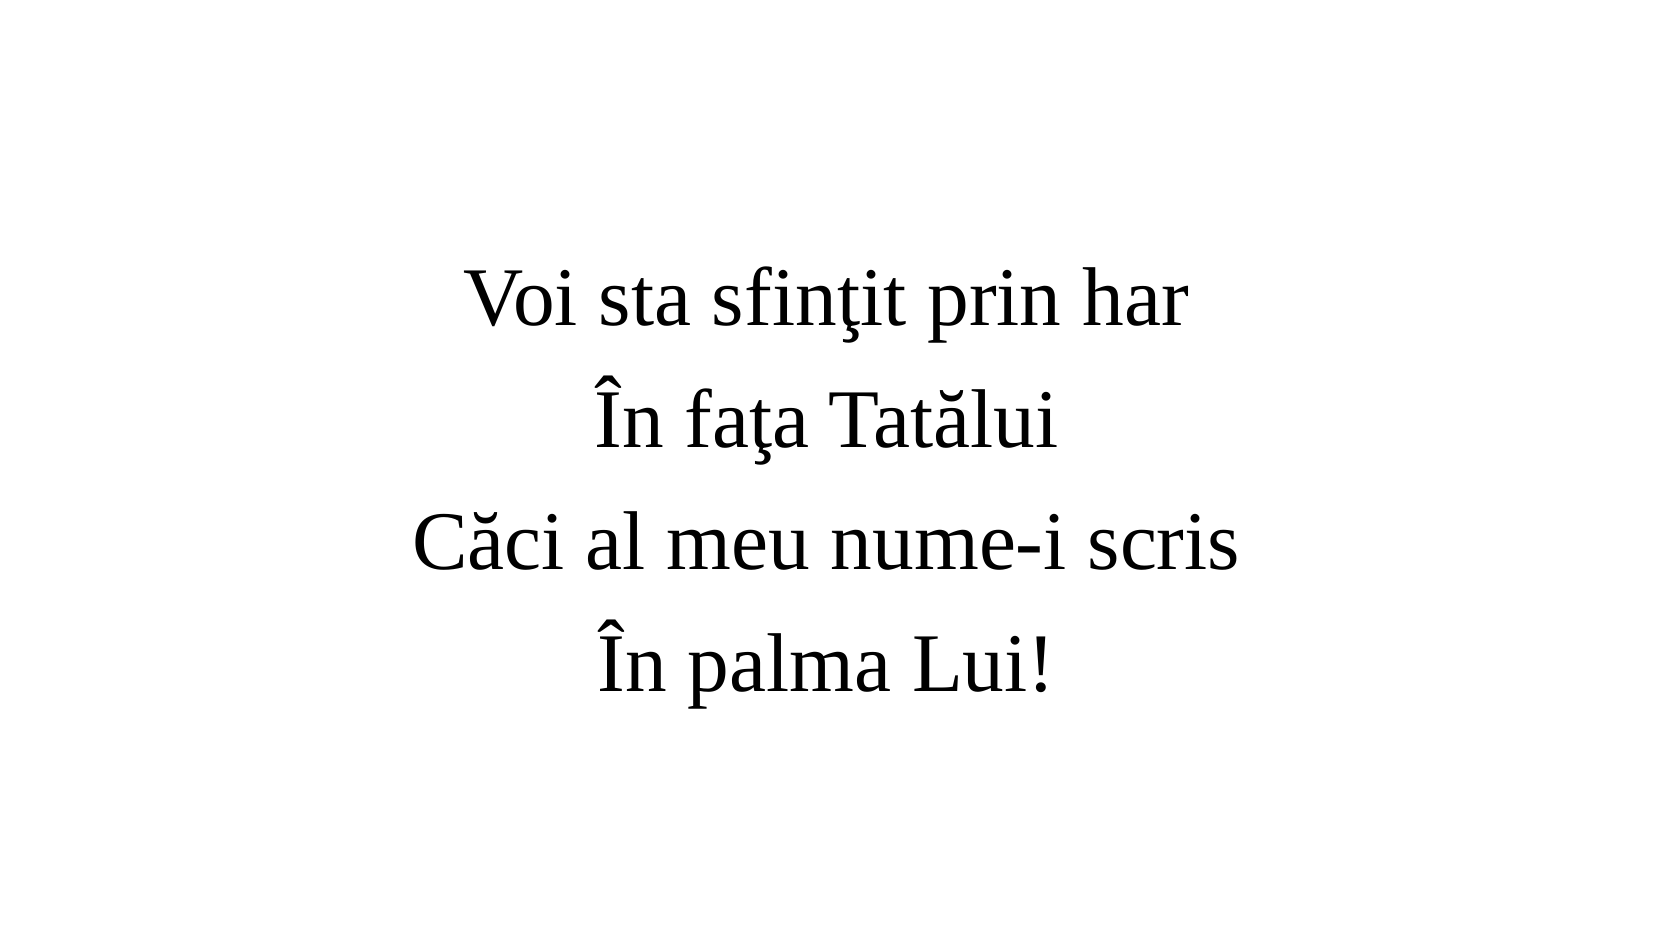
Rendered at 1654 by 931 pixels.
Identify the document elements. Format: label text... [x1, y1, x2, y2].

subtitle Voi sta sfinţit prin har În faţa Tatălui Căci al meu nume-i scris În palma Lui! [118, 238, 1536, 712]
